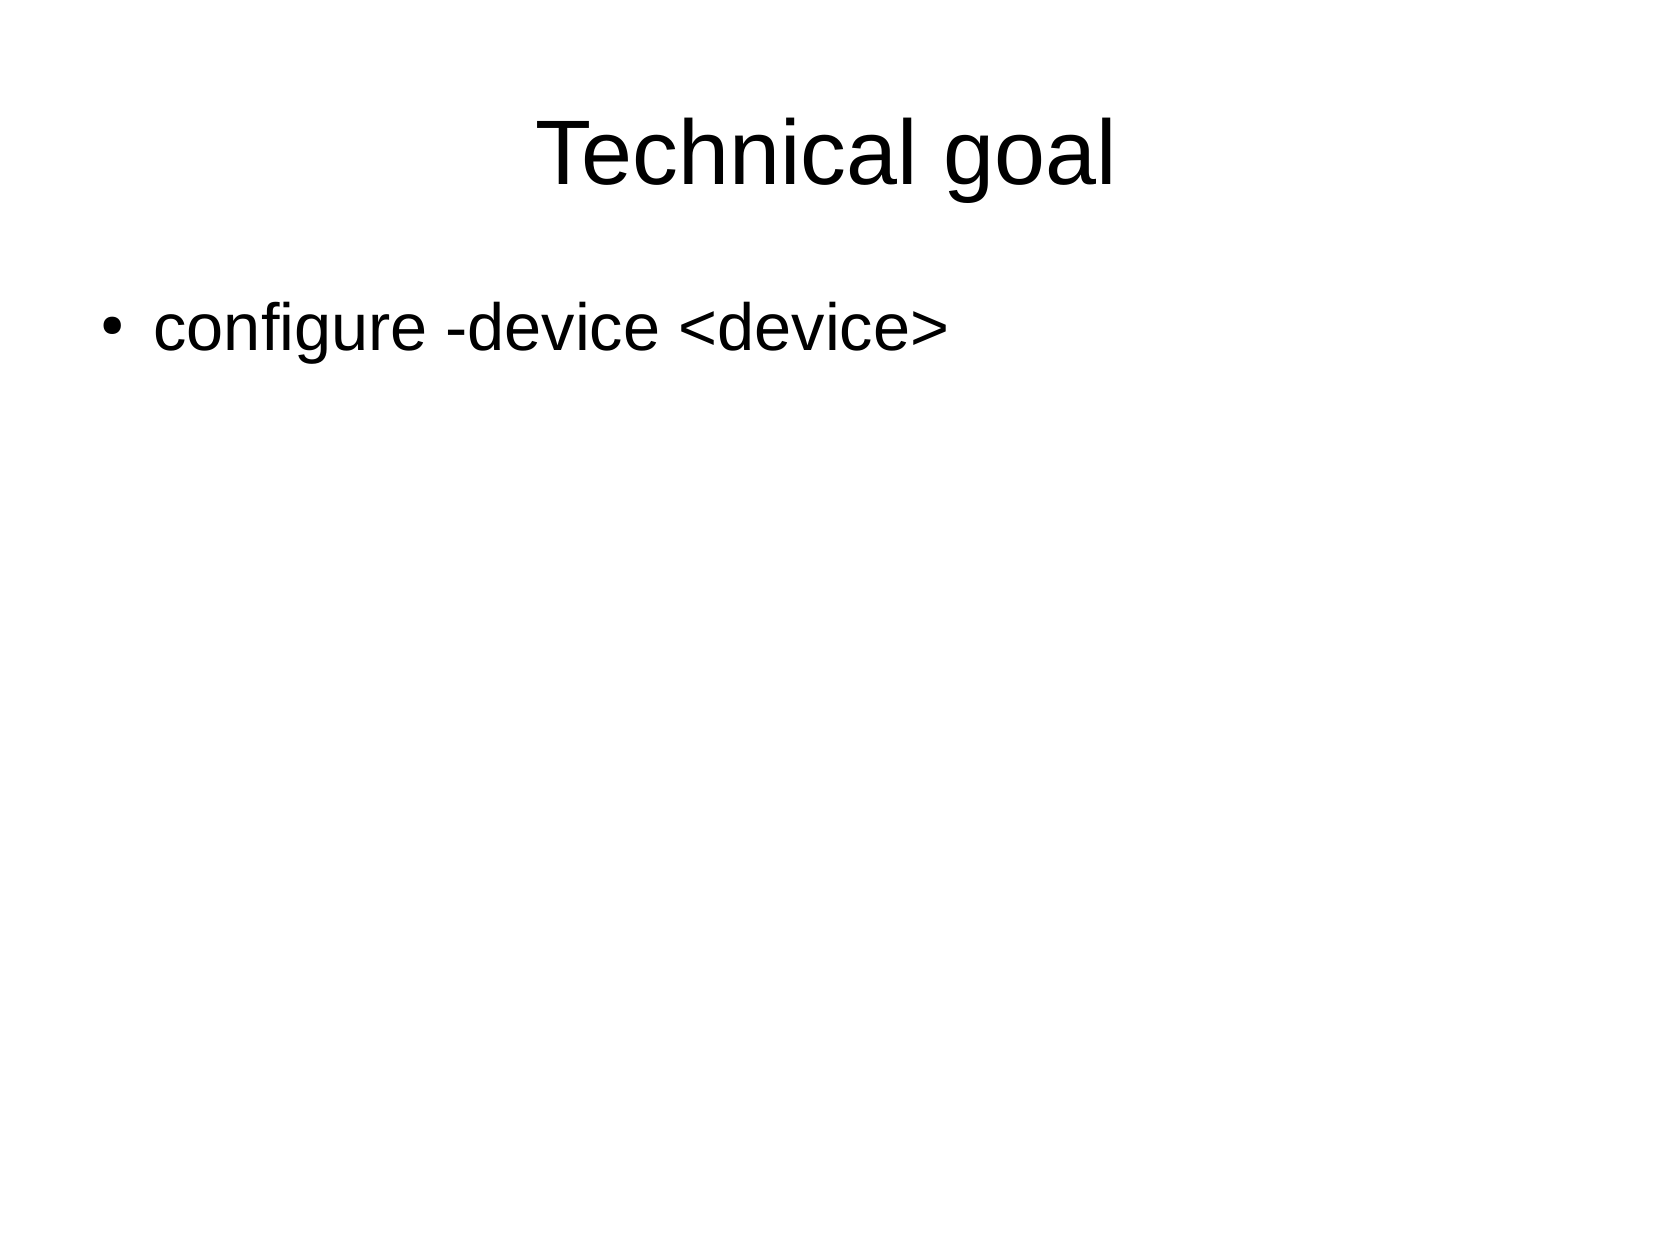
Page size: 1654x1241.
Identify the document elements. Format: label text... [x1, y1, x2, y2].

title Technical goal [82, 49, 1571, 257]
list configure -device <device> [82, 290, 1538, 1010]
